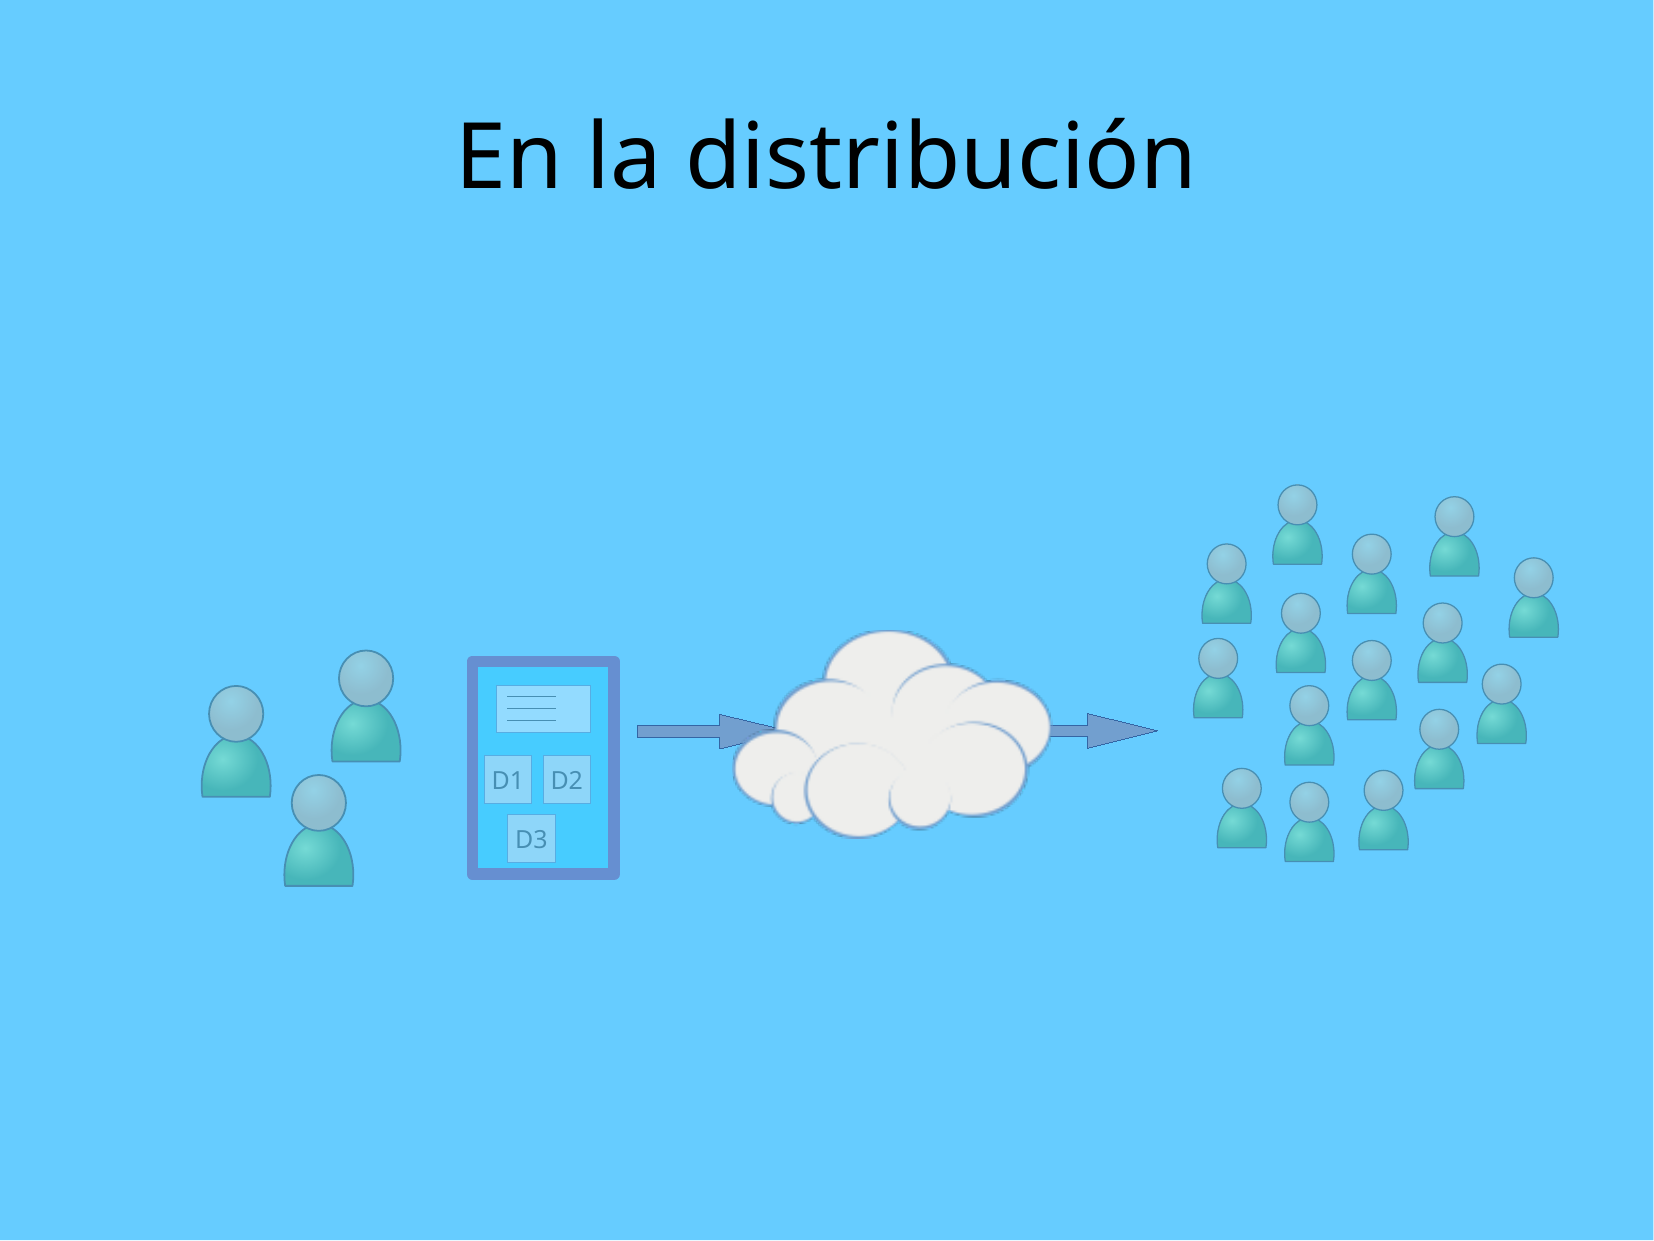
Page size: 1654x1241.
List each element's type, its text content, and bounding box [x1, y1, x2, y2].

text_box [0, 0, 1654, 1241]
picture [732, 630, 1053, 839]
title En la distribución [82, 49, 1571, 257]
